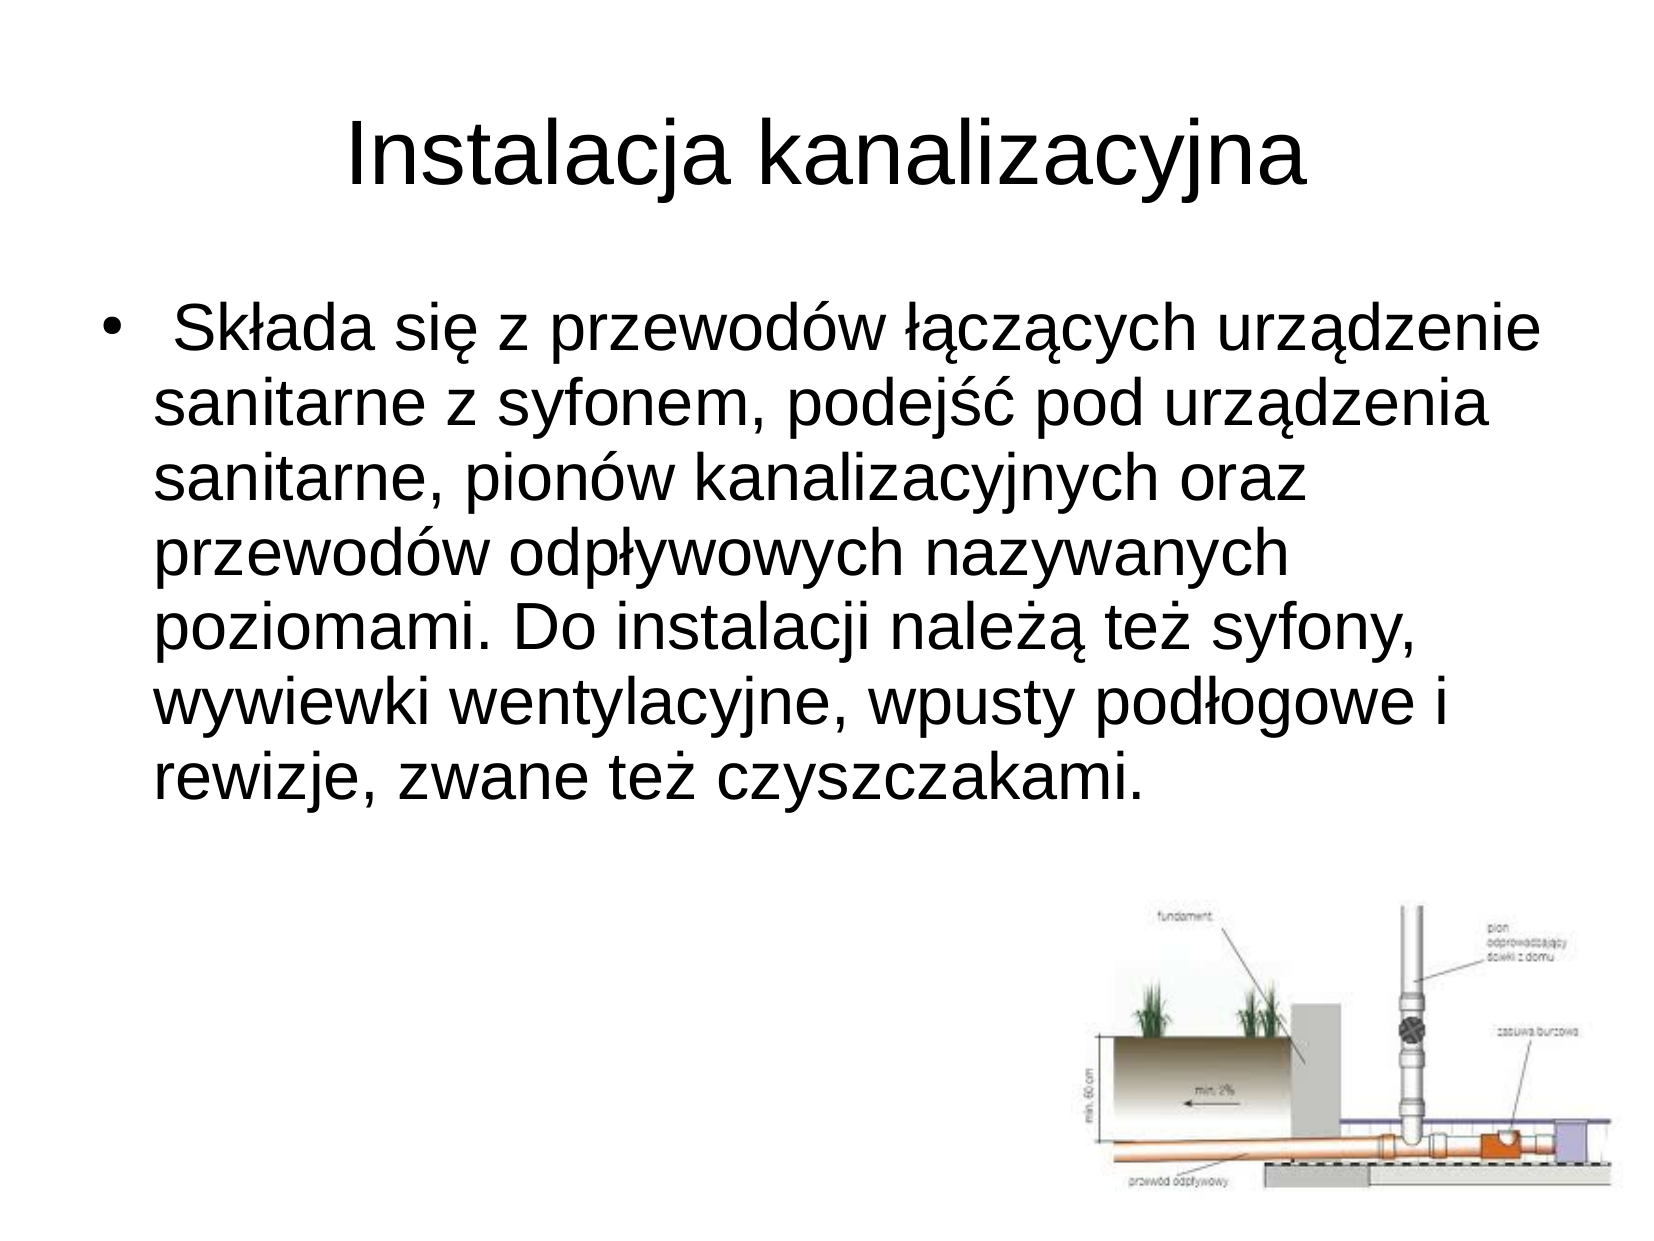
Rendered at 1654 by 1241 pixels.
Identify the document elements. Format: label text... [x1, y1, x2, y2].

picture [1071, 885, 1625, 1211]
title Instalacja kanalizacyjna [82, 49, 1571, 257]
list Składa się z przewodów łączących urządzenie sanitarne z syfonem, podejść pod urządzenia sanitarne, pionów kanalizacyjnych oraz przewodów odpływowych nazywanych poziomami. Do instalacji należą też syfony, wywiewki wentylacyjne, wpusty podłogowe i rewizje, zwane też czyszczakami. [82, 290, 1571, 1109]
